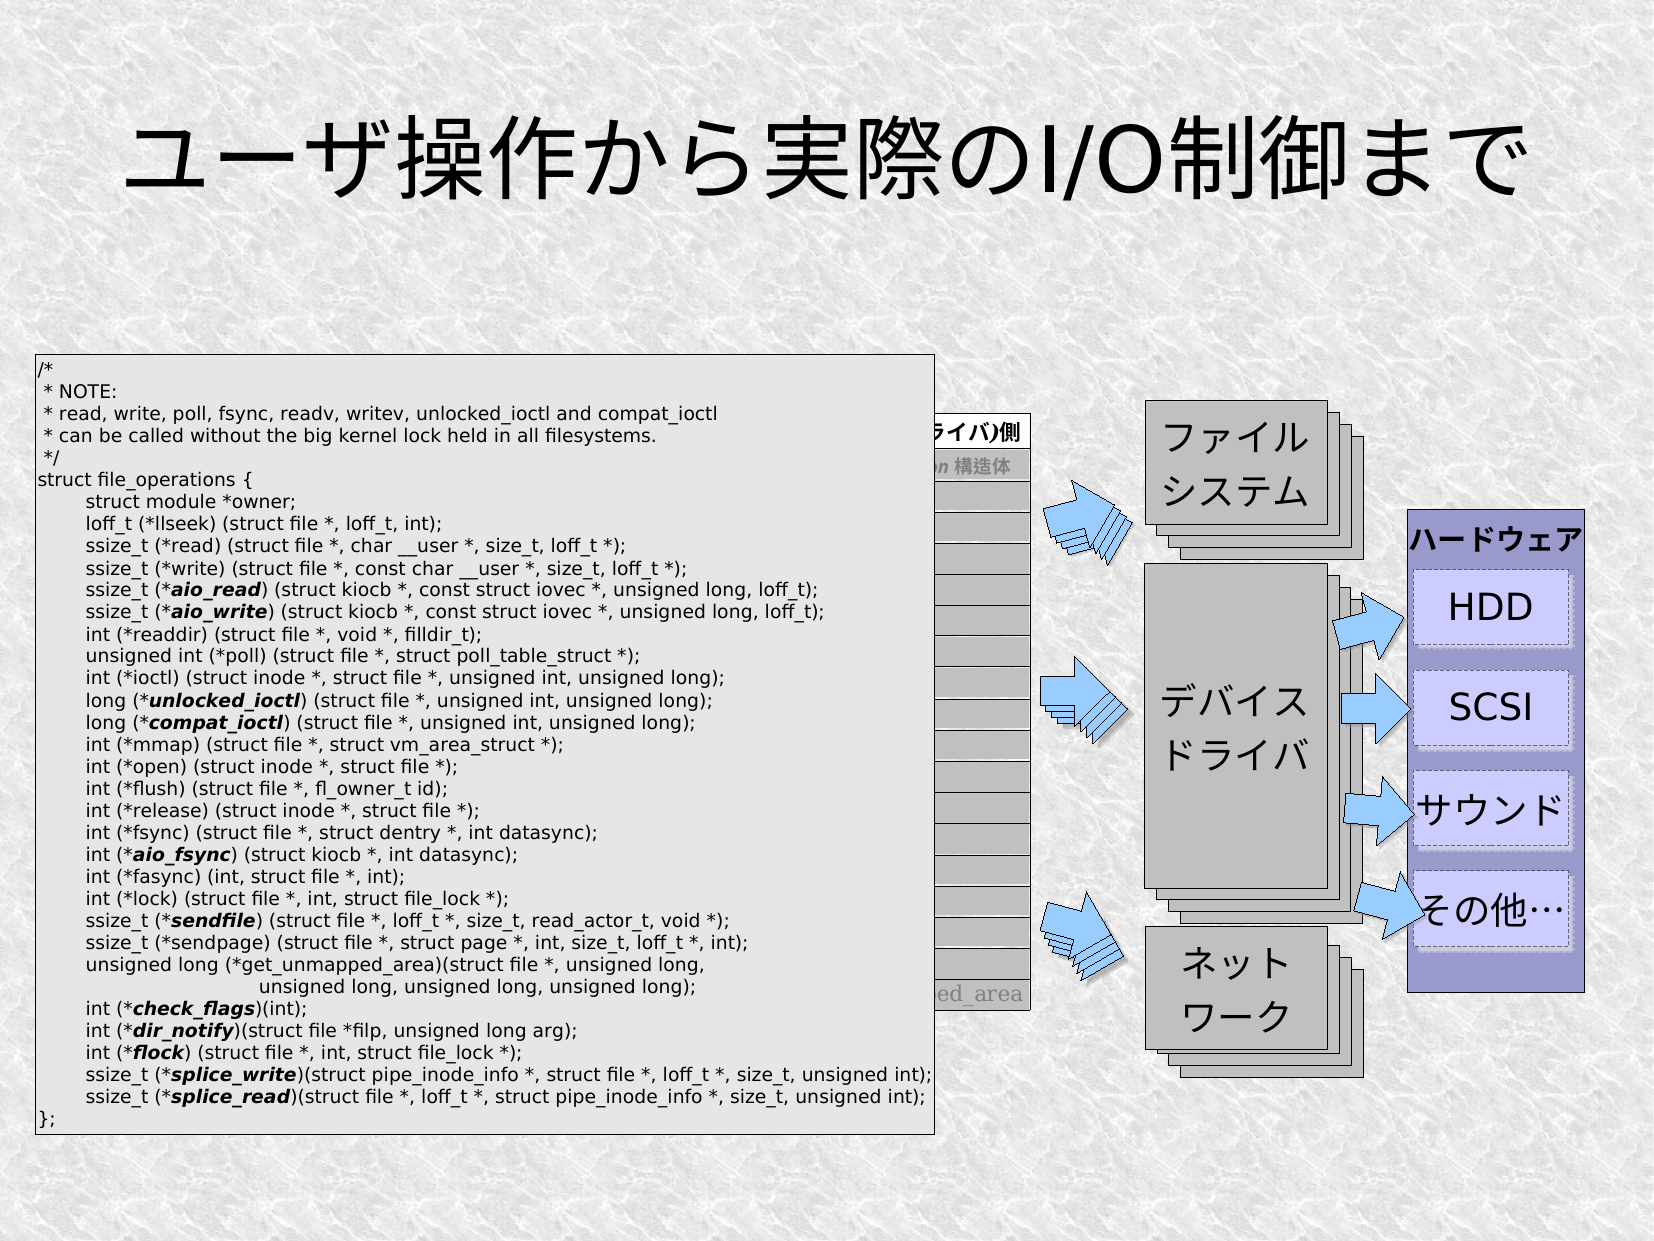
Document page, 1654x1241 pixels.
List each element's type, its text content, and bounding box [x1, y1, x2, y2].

text_box [1040, 656, 1128, 744]
text_box [1157, 945, 1364, 1078]
title ユーザ操作から実際のI/O制御まで [82, 49, 1571, 257]
text_box その他… [1413, 870, 1569, 947]
text_box ファイルシステム [1168, 432, 1352, 540]
text_box デバイス ドライバ [1168, 647, 1351, 912]
text_box サウンド [1413, 770, 1569, 846]
chart [935, 412, 1221, 1033]
text_box デバイス ドライバ [1340, 587, 1351, 618]
text_box デバイス ドライバ [1351, 599, 1363, 615]
text_box [1040, 891, 1124, 981]
text_box ファイルシステム [1156, 420, 1340, 529]
text_box [1043, 480, 1133, 566]
text_box デバイス ドライバ [1351, 644, 1363, 693]
text_box HDD [1413, 569, 1569, 645]
text_box デバイス ドライバ [1351, 724, 1363, 794]
text_box [1353, 871, 1425, 940]
text_box デバイス ドライバ [1144, 563, 1328, 889]
text_box [1332, 592, 1404, 660]
text_box ハードウェア [1407, 509, 1585, 993]
text_box ファイルシステム [1180, 443, 1364, 552]
text_box [1343, 776, 1415, 846]
text_box [1341, 673, 1411, 744]
text_box ファイルシステム [1145, 408, 1328, 517]
picture [0, 0, 1654, 1241]
text_box デバイス ドライバ [1156, 575, 1340, 900]
text_box ネットワーク [1145, 934, 1328, 1042]
text_box デバイス ドライバ [1180, 824, 1363, 924]
text_box /* * NOTE: * read, write, poll, fsync, readv, writev, unlocked_ioctl and compat_ioctl * can be called without the big kernel lock held in all filesystems. */ struct file_operations { struct module *owner; loff_t (*llseek) (struct file *, loff_t, int); ssize_t (*read) (struct file *, char __user *, size_t, loff_t *); ssize_t (*write) (struct file *, const char __user *, size_t, loff_t *); ssize_t (*aio_read) (struct kiocb *, const struct iovec *, unsigned long, loff_t); ssize_t (*aio_write) (struct kiocb *, const struct iovec *, unsigned long, loff_t); int (*readdir) (struct file *, void *, filldir_t); unsigned int (*poll) (struct file *, struct poll_table_struct *); int (*ioctl) (struct inode *, struct file *, unsigned int, unsigned long); long (*unlocked_ioctl) (struct file *, unsigned int, unsigned long); long (*compat_ioctl) (struct file *, unsigned int, unsigned long); int (*mmap) (struct file *, struct vm_area_struct *); int (*open) (struct inode *, struct file *); int (*flush) (struct file *, fl_owner_t id); int (*release) (struct inode *, struct file *); int (*fsync) (struct file *, struct dentry *, int datasync); int (*aio_fsync) (struct kiocb *, int datasync); int (*fasync) (int, struct file *, int); int (*lock) (struct file *, int, struct file_lock *); ssize_t (*sendfile) (struct file *, loff_t *, size_t, read_actor_t, void *); ssize_t (*sendpage) (struct file *, struct page *, int, size_t, loff_t *, int); unsigned long (*get_unmapped_area)(struct file *, unsigned long, unsigned long, unsigned long, unsigned long); int (*check_flags)(int); int (*dir_notify)(struct file *filp, unsigned long arg); int (*flock) (struct file *, int, struct file_lock *); ssize_t (*splice_write)(struct pipe_inode_info *, struct file *, loff_t *, size_t, unsigned int); ssize_t (*splice_read)(struct file *, loff_t *, struct pipe_inode_info *, size_t, unsigned int); }; [35, 354, 935, 1135]
text_box SCSI [1413, 670, 1569, 746]
